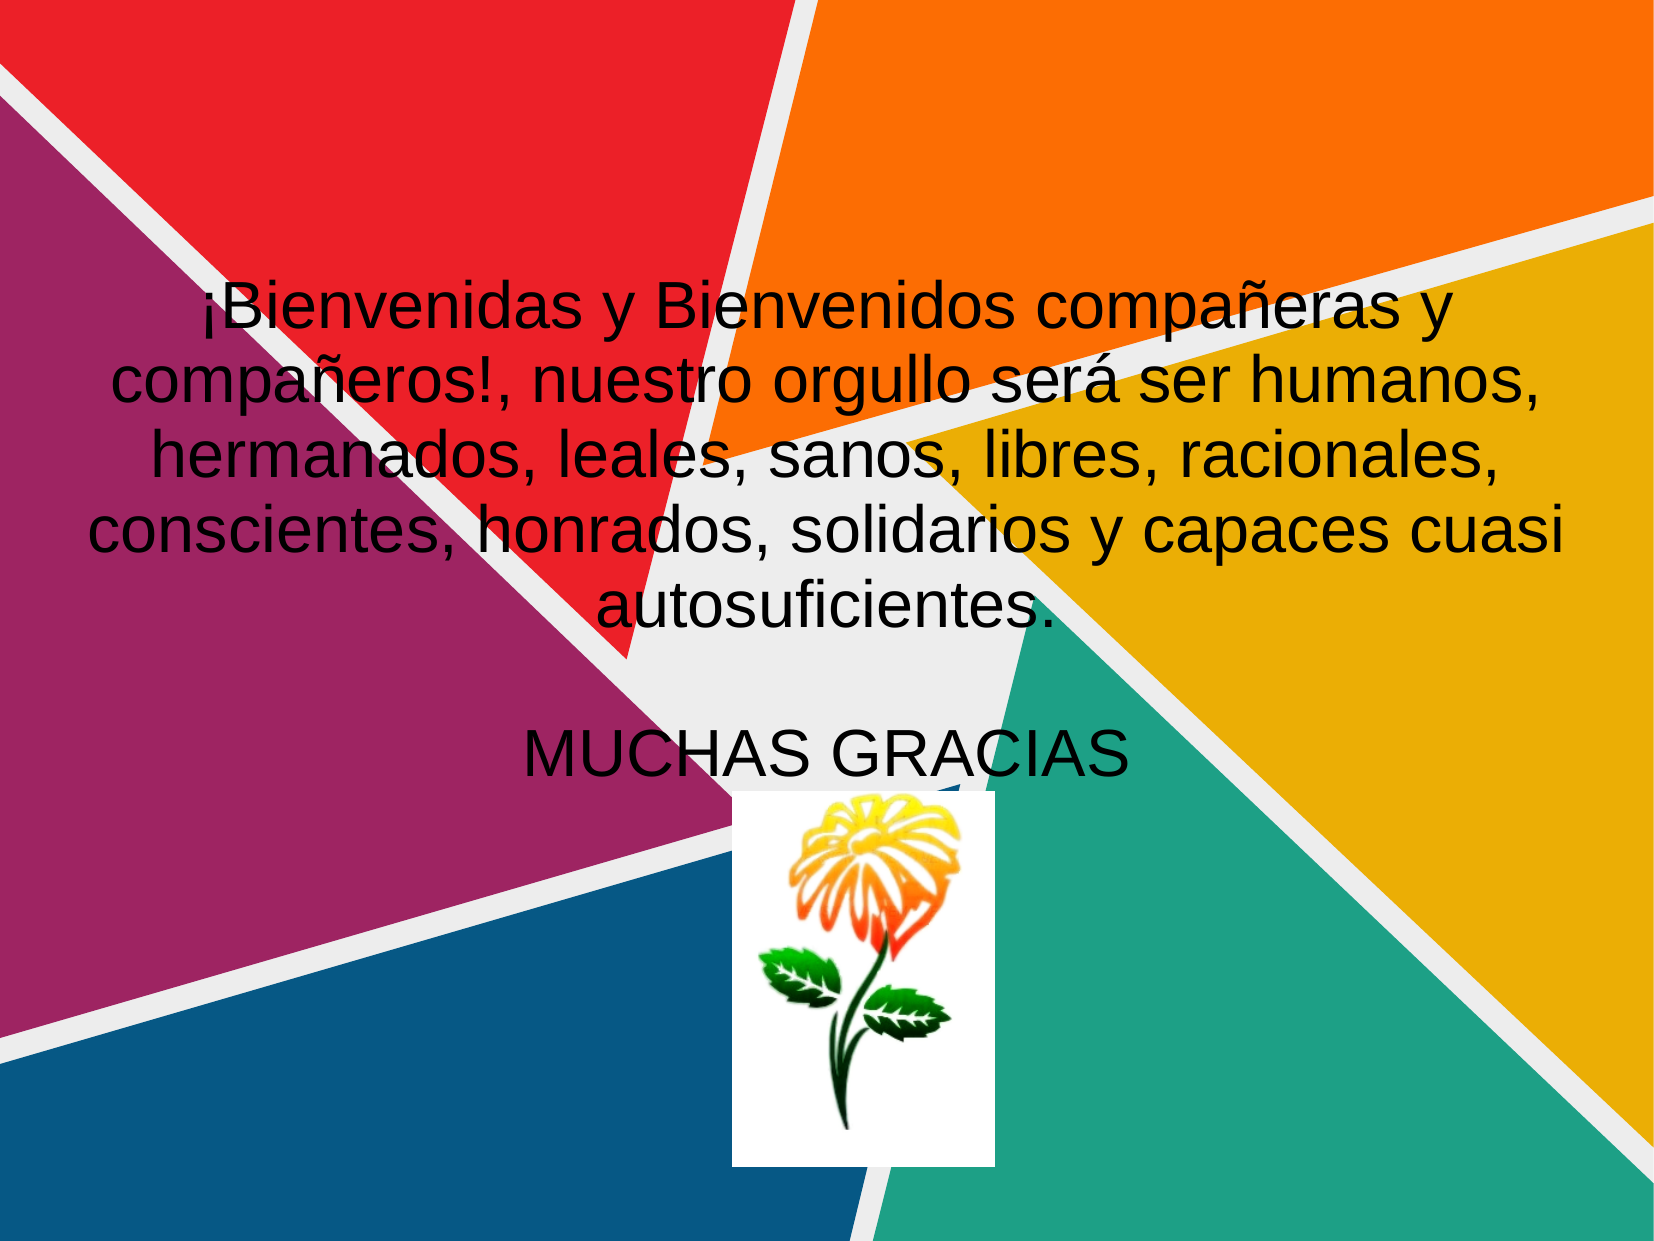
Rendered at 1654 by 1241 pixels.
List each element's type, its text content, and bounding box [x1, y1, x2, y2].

subtitle ¡Bienvenidas y Bienvenidos compañeras y compañeros!, nuestro orgullo será ser humanos, hermanados, leales, sanos, libres, racionales, conscientes, honrados, solidarios y capaces cuasi autosuficientes. MUCHAS GRACIAS [82, 49, 1571, 1010]
picture [732, 791, 995, 1167]
